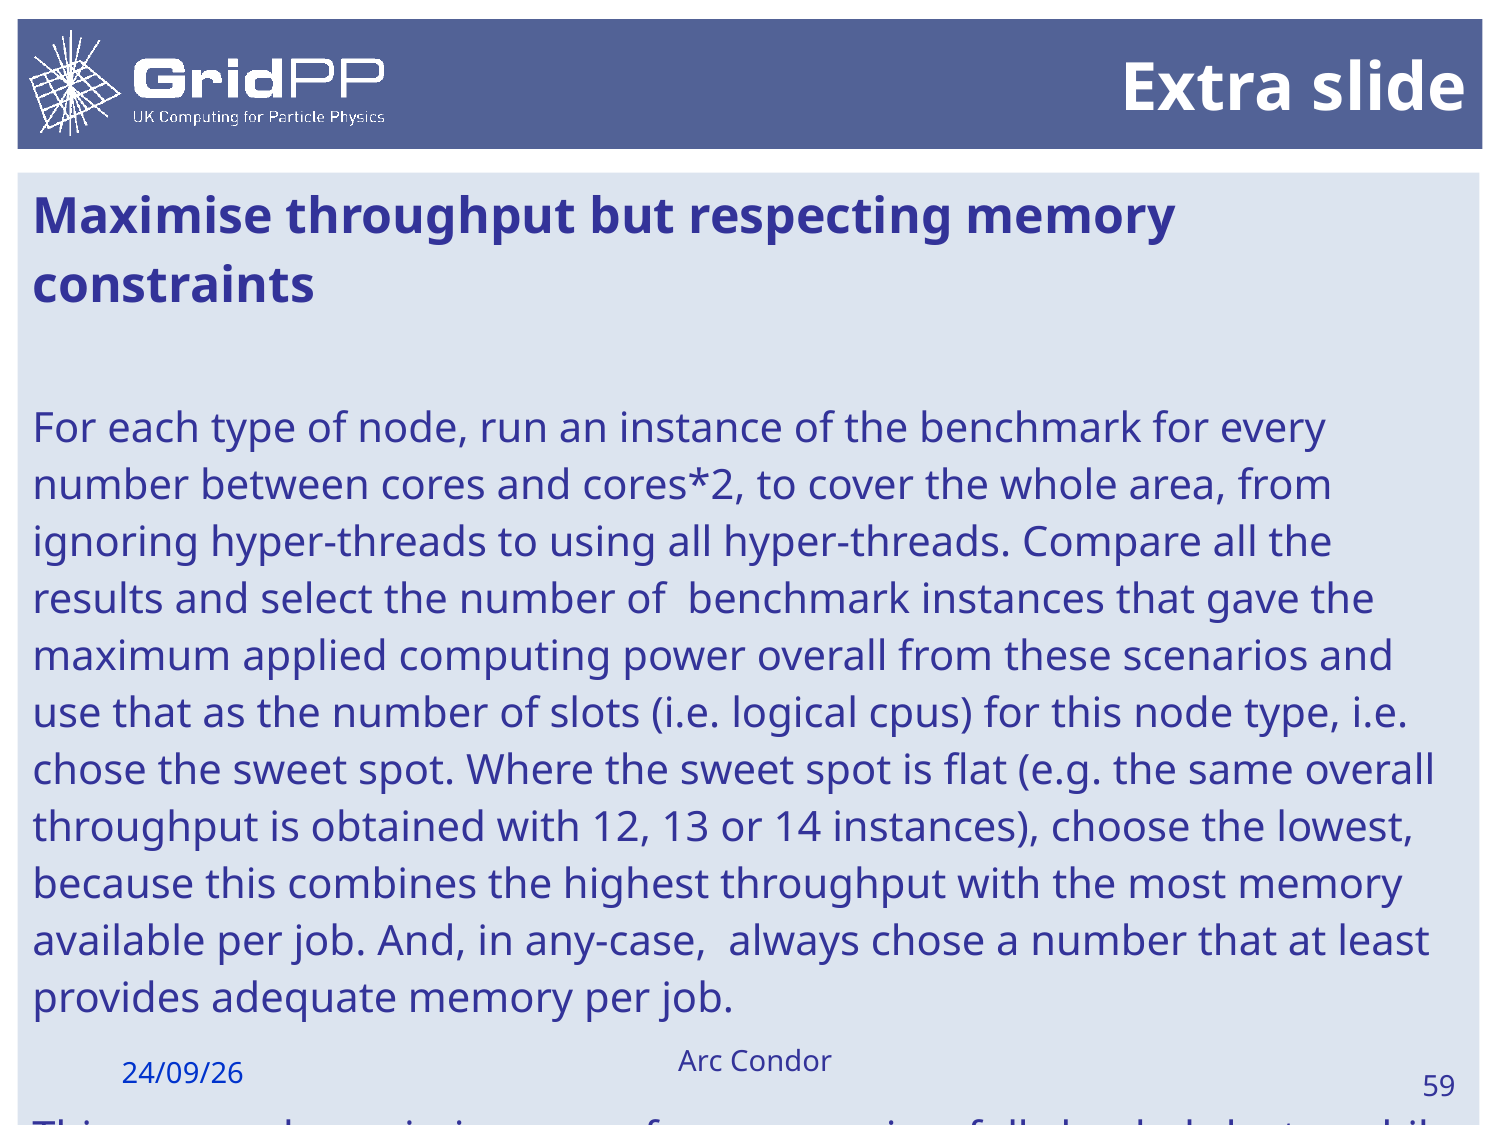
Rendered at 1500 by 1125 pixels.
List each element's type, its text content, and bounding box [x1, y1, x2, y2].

title Extra slide [513, 19, 1483, 149]
text_box <number> [1388, 1059, 1471, 1094]
text_box 02/03/16 [29, 1046, 337, 1095]
picture [29, 30, 384, 136]
list Maximise throughput but respecting memory constraints For each type of node, run an instance of the benchmark for every number between cores and cores*2, to cover the whole area, from ignoring hyper-threads to using all hyper-threads. Compare all the results and select the number of benchmark instances that gave the maximum applied computing power overall from these scenarios and use that as the number of slots (i.e. logical cpus) for this node type, i.e. chose the sweet spot. Where the sweet spot is flat (e.g. the same overall throughput is obtained with 12, 13 or 14 instances), choose the lowest, because this combines the highest throughput with the most memory available per job. And, in any-case, always chose a number that at least provides adequate memory per job. This approach maximises use of cpu power in a fully loaded cluster while giving adequate memory for each job. [17, 172, 1480, 991]
text_box Arc Condor [536, 1034, 975, 1094]
